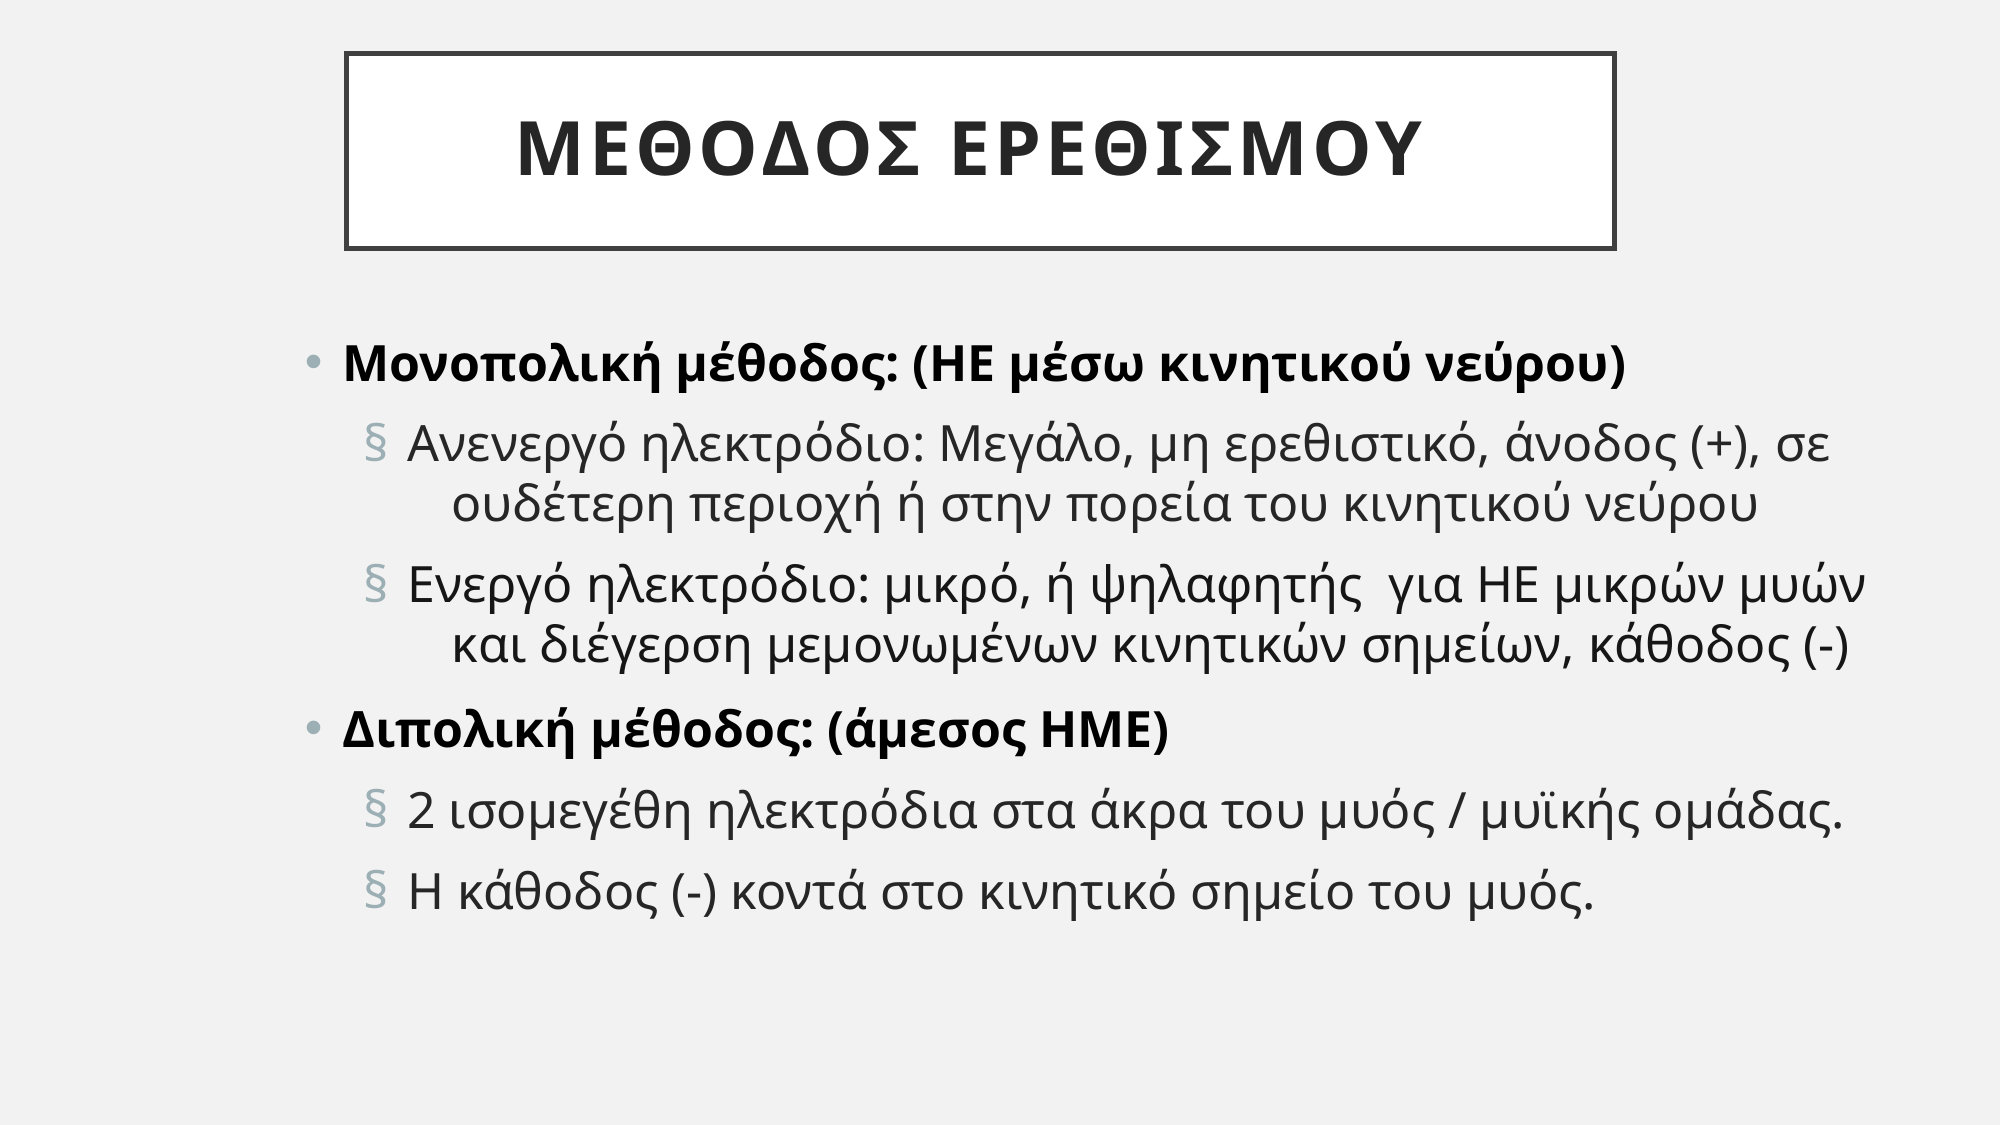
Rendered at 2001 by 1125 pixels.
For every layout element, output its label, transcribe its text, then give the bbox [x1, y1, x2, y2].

title ΜΕΘΟΔΟΣ ΕΡΕΘΙΣΜΟΥ [346, 53, 1615, 249]
list Μονοπολική μέθοδος: (ΗΕ μέσω κινητικού νεύρου) Ανενεργό ηλεκτρόδιο: Μεγάλο, μη ερεθιστικό, άνοδος (+), σε ουδέτερη περιοχή ή στην πορεία του κινητικού νεύρου Ενεργό ηλεκτρόδιο: μικρό, ή ψηλαφητής για ΗΕ μικρών μυών και διέγερση μεμονωμένων κινητικών σημείων, κάθοδος (-) Διπολική μέθοδος: (άμεσος ΗΜΕ) 2 ισομεγέθη ηλεκτρόδια στα άκρα του μυός / μυϊκής ομάδας. Η κάθοδος (-) κοντά στο κινητικό σημείο του μυός. [289, 323, 1893, 1043]
